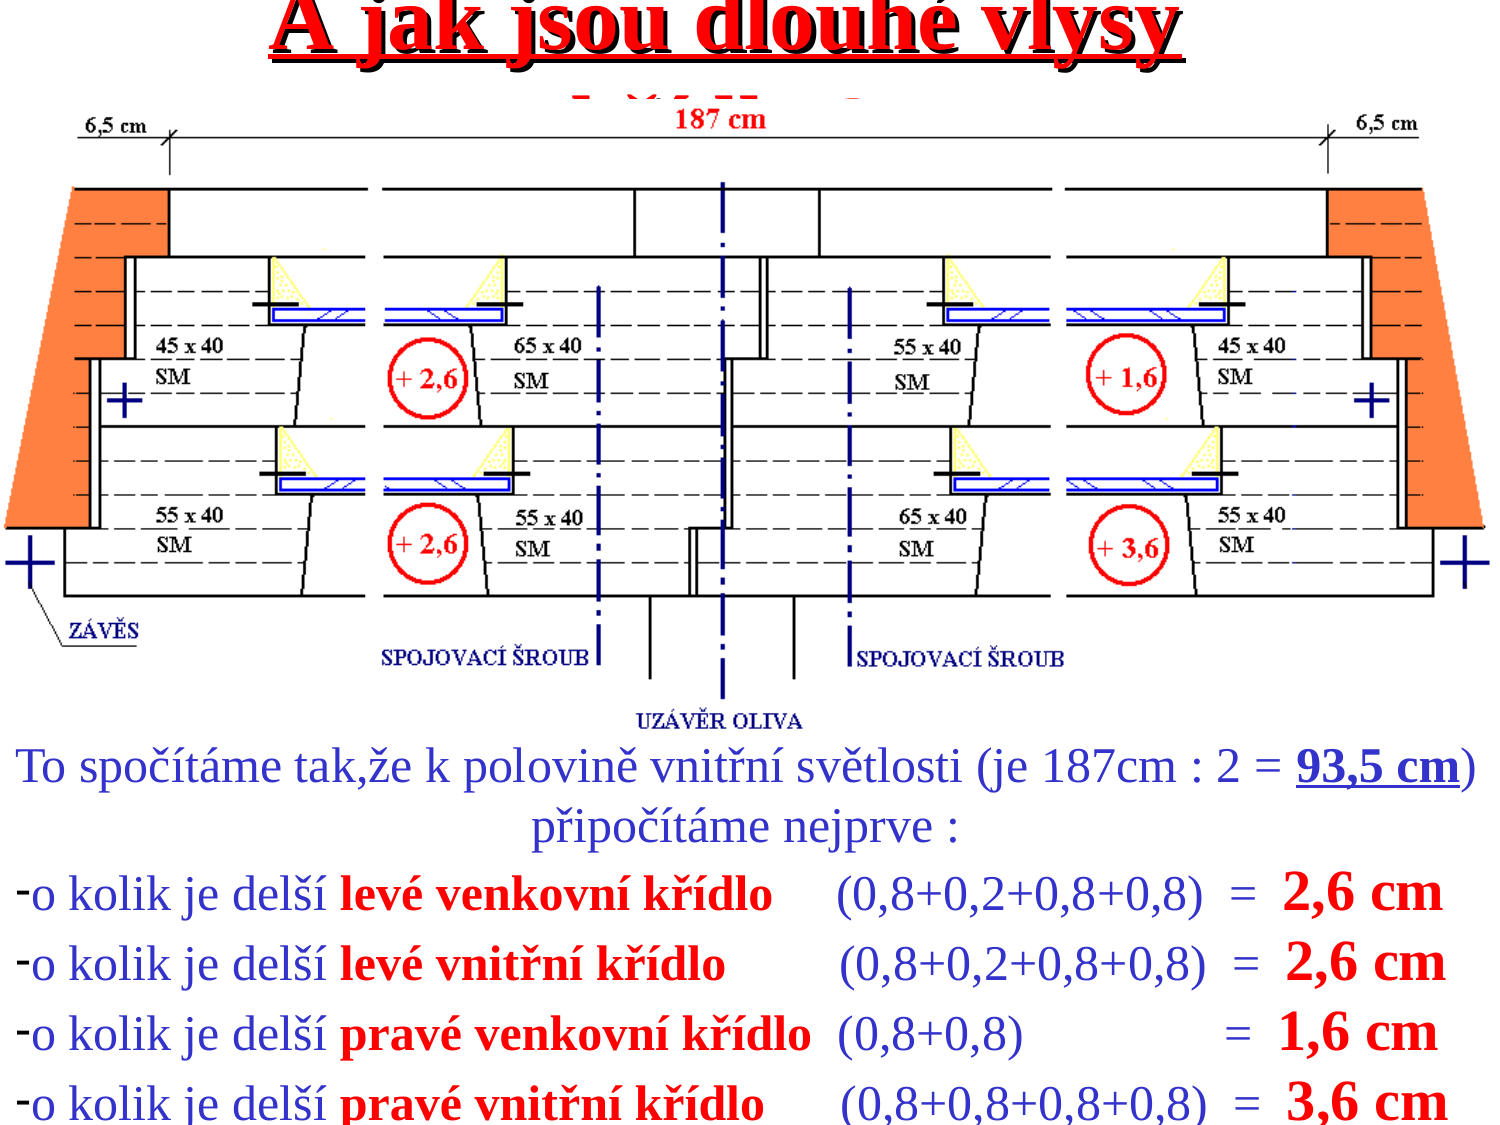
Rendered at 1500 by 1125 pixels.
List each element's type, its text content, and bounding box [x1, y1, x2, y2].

picture [0, 99, 1500, 736]
title A jak jsou dlouhé vlysy křídla ? [87, 0, 1363, 99]
text_box To spočítáme tak,že k polovině vnitřní světlosti (je 187cm : 2 = 93,5 cm) připočítáme nejprve : o kolik je delší levé venkovní křídlo (0,8+0,2+0,8+0,8) = 2,6 cm o kolik je delší levé vnitřní křídlo (0,8+0,2+0,8+0,8) = 2,6 cm o kolik je delší pravé venkovní křídlo (0,8+0,8) = 1,6 cm o kolik je delší pravé vnitřní křídlo (0,8+0,8+0,8+0,8) = 3,6 cm [0, 736, 1500, 1125]
